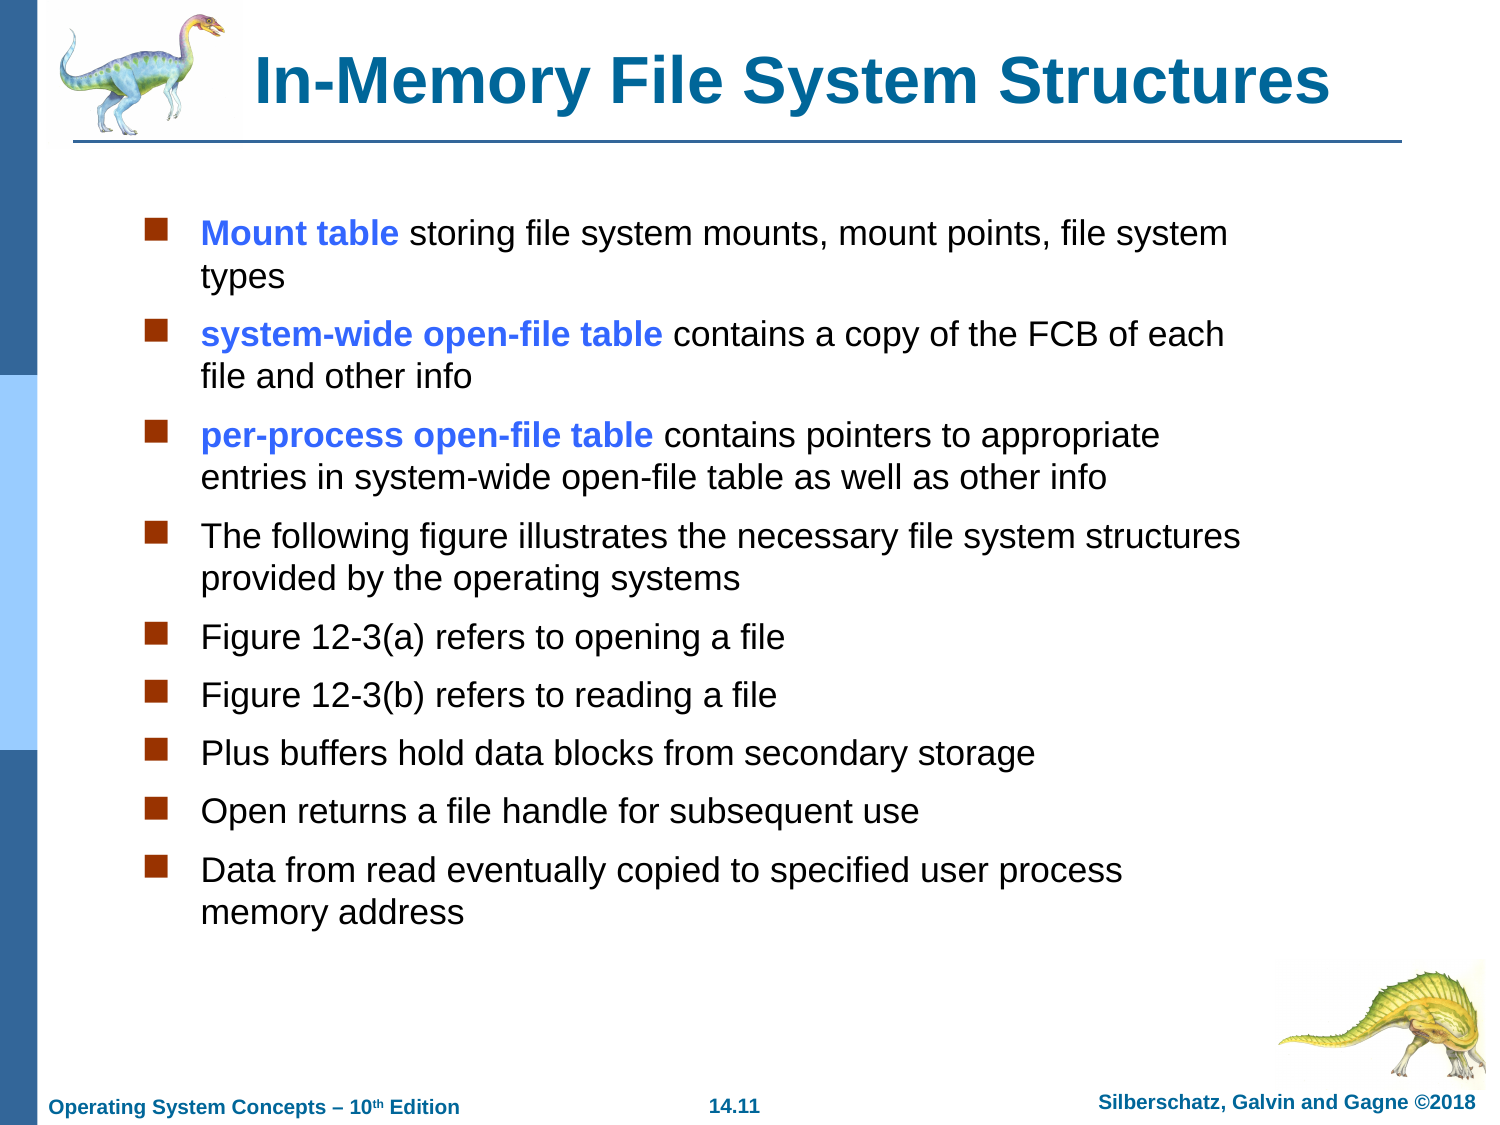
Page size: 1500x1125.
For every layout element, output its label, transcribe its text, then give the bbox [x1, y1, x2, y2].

list Mount table storing file system mounts, mount points, file system types system-wide open-file table contains a copy of the FCB of each file and other info per-process open-file table contains pointers to appropriate entries in system-wide open-file table as well as other info The following figure illustrates the necessary file system structures provided by the operating systems Figure 12-3(a) refers to opening a file Figure 12-3(b) refers to reading a file Plus buffers hold data blocks from secondary storage Open returns a file handle for subsequent use Data from read eventually copied to specified user process memory address [132, 202, 1263, 946]
picture [1415, 1094, 1423, 1099]
picture [46, 0, 243, 149]
picture [1275, 959, 1486, 1090]
title In-Memory File System Structures [156, 29, 1431, 125]
